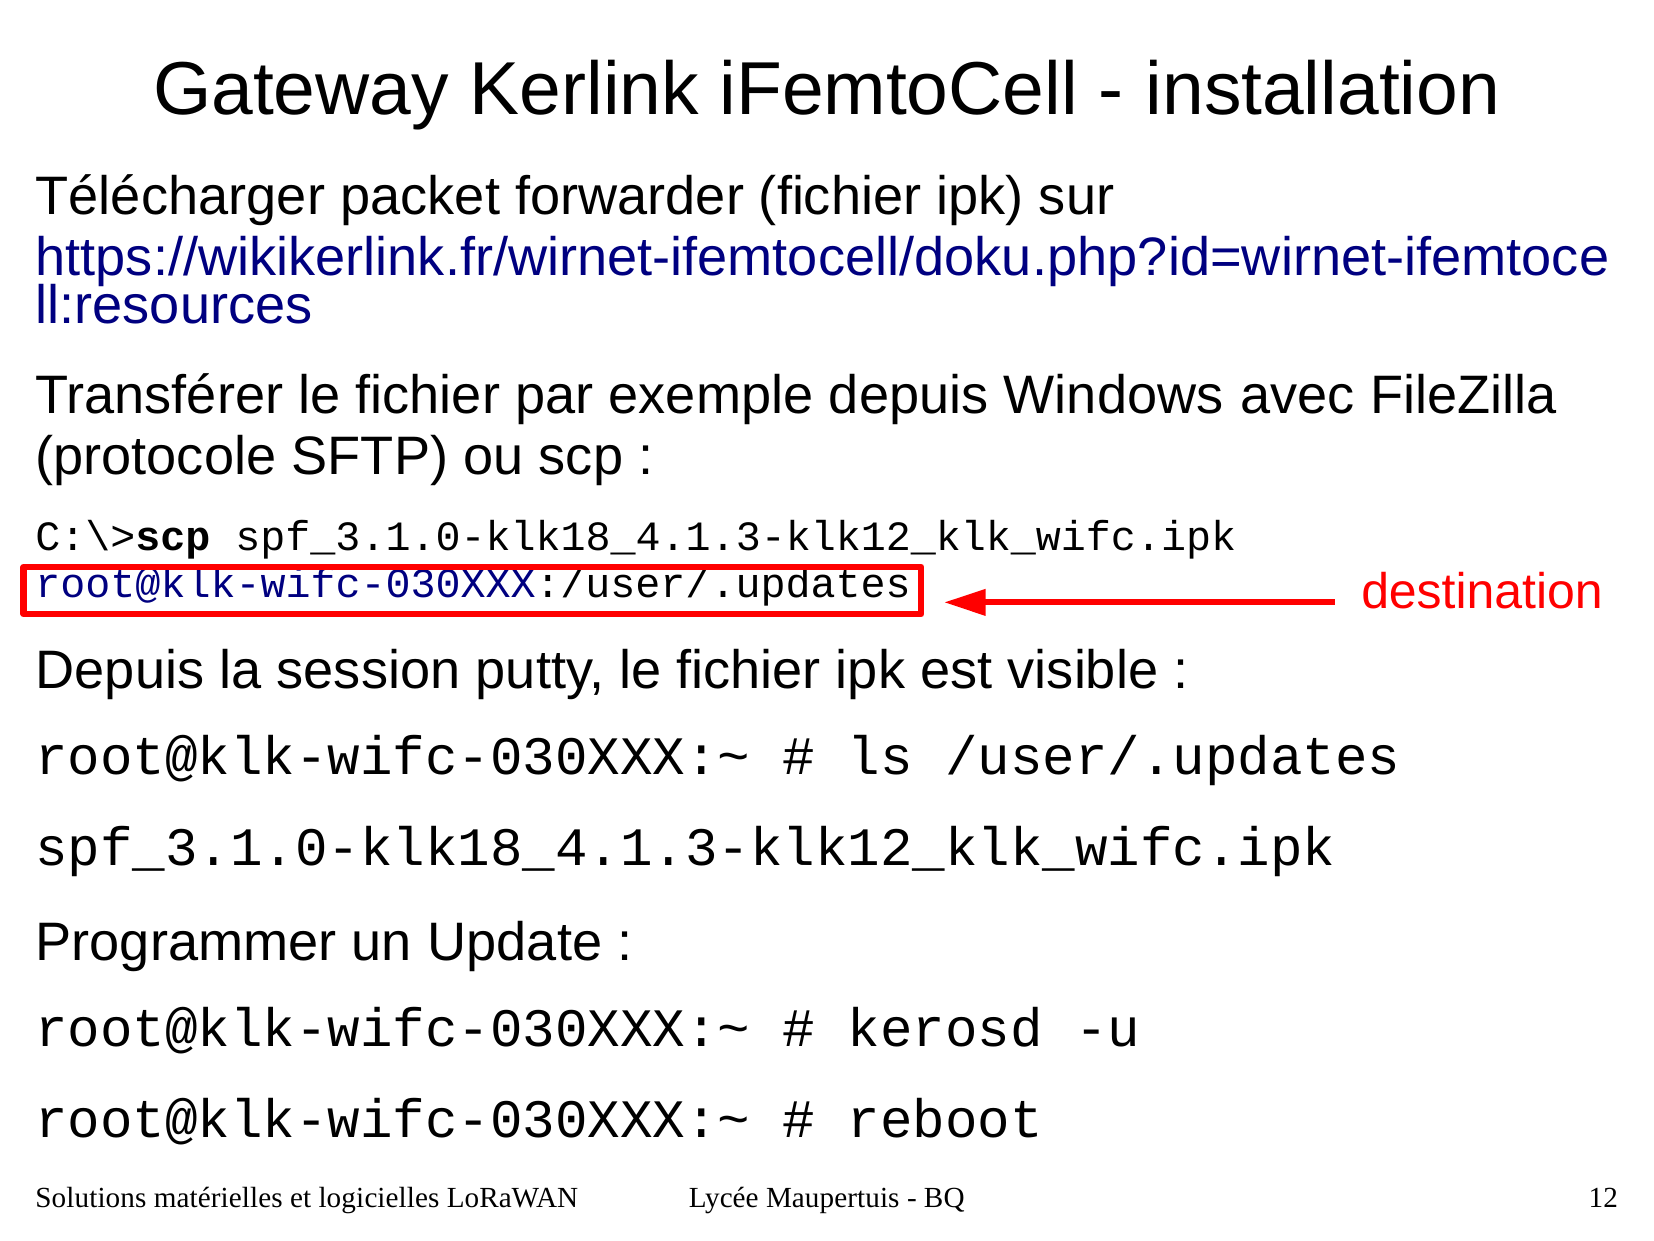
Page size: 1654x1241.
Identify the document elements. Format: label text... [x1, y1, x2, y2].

list Télécharger packet forwarder (fichier ipk) sur https://wikikerlink.fr/wirnet-ifemtocell/doku.php?id=wirnet-ifemtocell:resources Transférer le fichier par exemple depuis Windows avec FileZilla (protocole SFTP) ou scp : C:\>scp spf_3.1.0-klk18_4.1.3-klk12_klk_wifc.ipk root@klk-wifc-030XXX:/user/.updates Depuis la session putty, le fichier ipk est visible : root@klk-wifc-030XXX:~ # ls /user/.updates spf_3.1.0-klk18_4.1.3-klk12_klk_wifc.ipk Programmer un Update : root@klk-wifc-030XXX:~ # kerosd -u root@klk-wifc-030XXX:~ # reboot [35, 165, 1619, 1158]
list Télécharger packet forwarder (fichier ipk) sur https://wikikerlink.fr/wirnet-ifemtocell/doku.php?id=wirnet-ifemtocell:resources Transférer le fichier par exemple depuis Windows avec FileZilla (protocole SFTP) ou scp : C:\>scp spf_3.1.0-klk18_4.1.3-klk12_klk_wifc.ipk root@klk-wifc-030XXX:/user/.updates Depuis la session putty, le fichier ipk est visible : root@klk-wifc-030XXX:~ # ls /user/.updates spf_3.1.0-klk18_4.1.3-klk12_klk_wifc.ipk Programmer un Update : root@klk-wifc-030XXX:~ # kerosd -u root@klk-wifc-030XXX:~ # reboot [35, 570, 918, 611]
title Gateway Kerlink iFemtoCell - installation [35, 35, 1619, 142]
text_box destination [1346, 555, 1619, 626]
